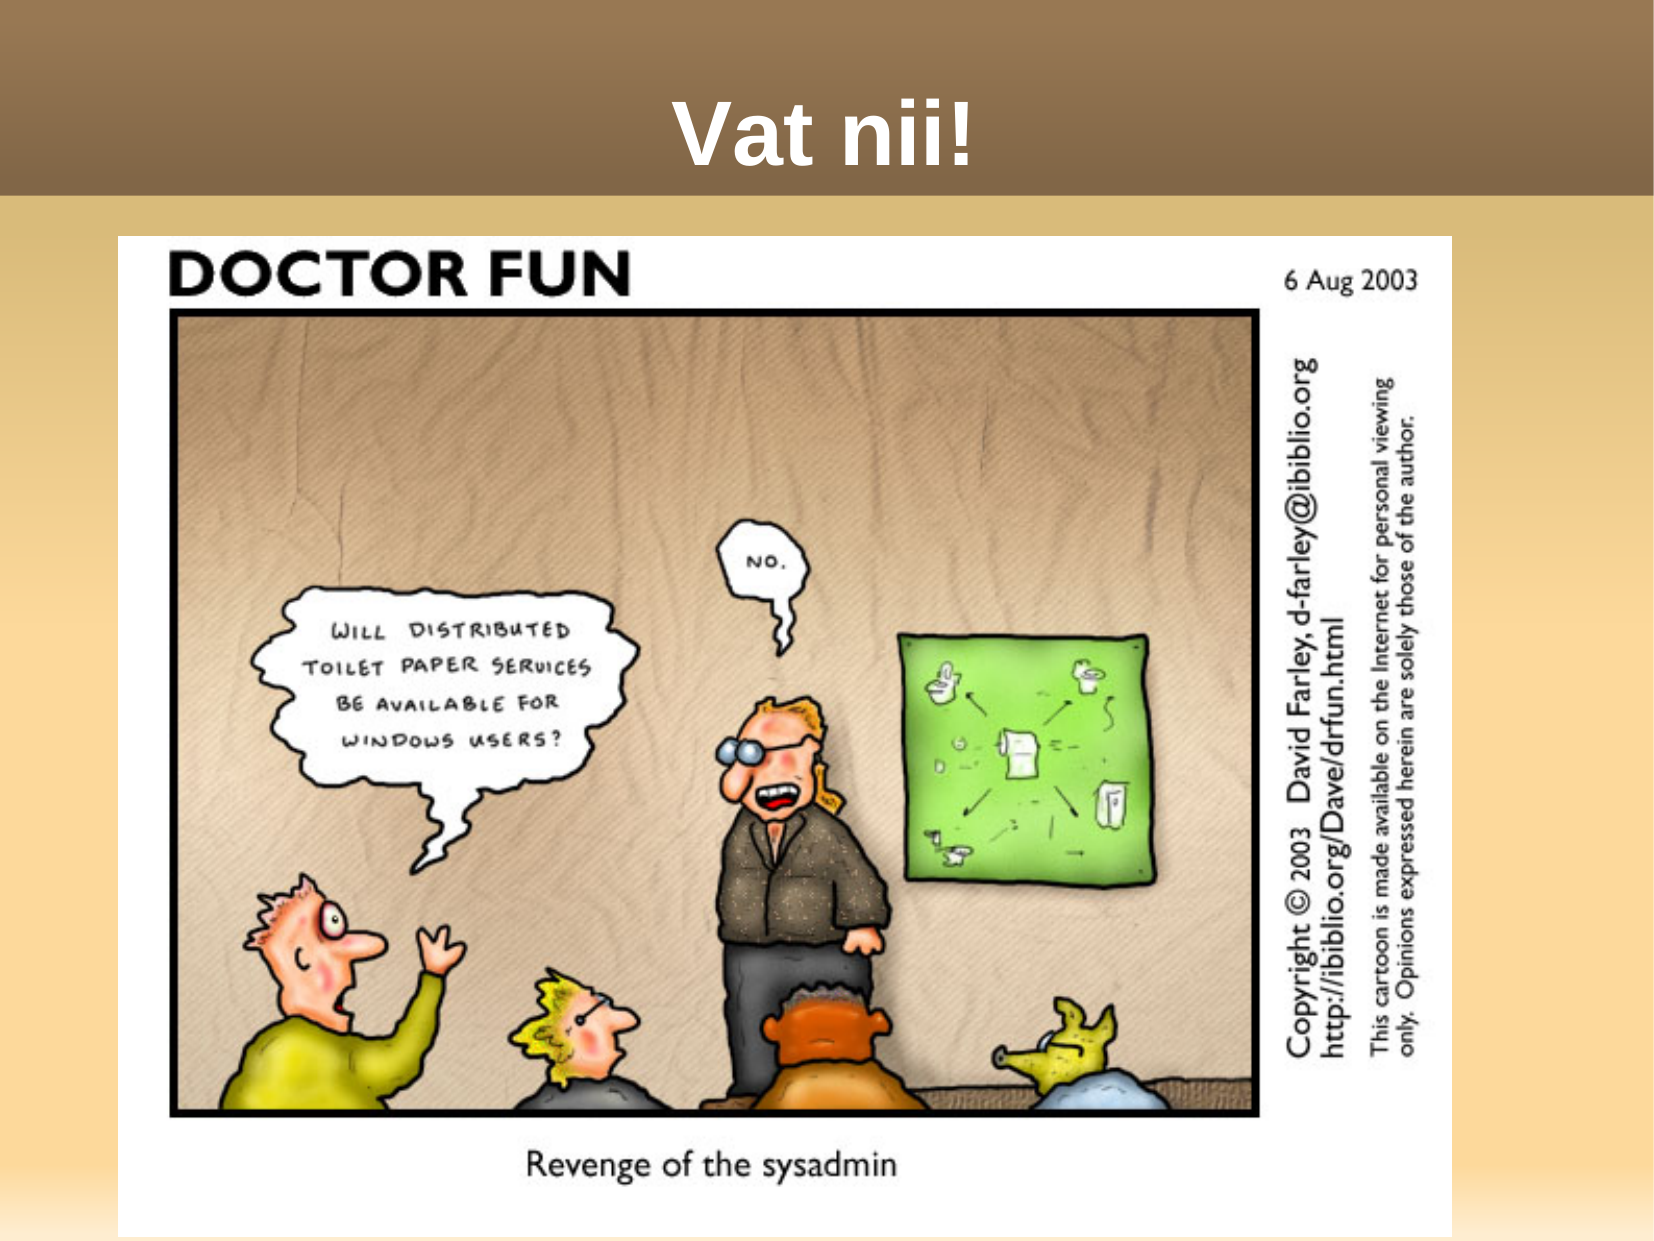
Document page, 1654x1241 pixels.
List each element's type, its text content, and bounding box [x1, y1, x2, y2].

picture [0, 0, 1654, 1241]
title Vat nii! [118, 29, 1531, 237]
